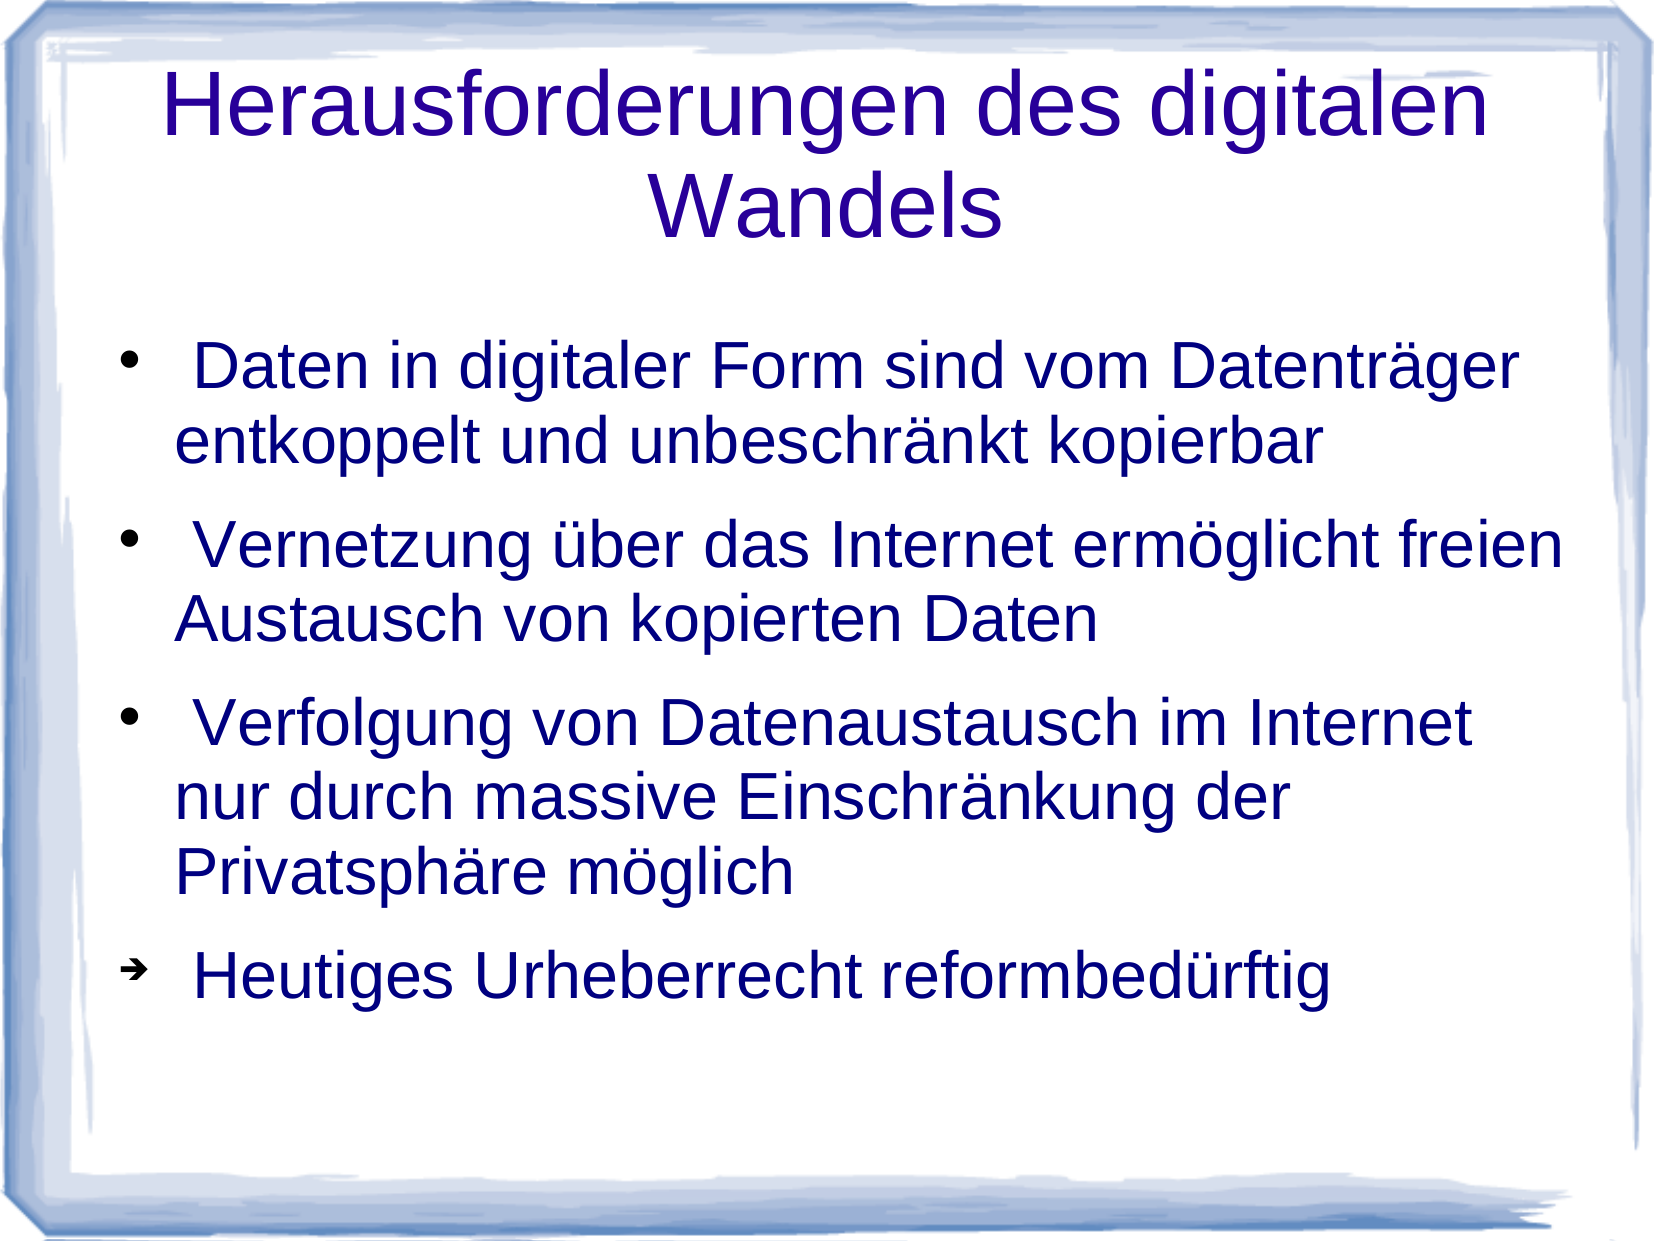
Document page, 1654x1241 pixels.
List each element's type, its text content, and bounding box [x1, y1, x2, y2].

picture [0, 0, 1654, 1241]
list Daten in digitaler Form sind vom Datenträger entkoppelt und unbeschränkt kopierbar Vernetzung über das Internet ermöglicht freien Austausch von kopierten Daten Verfolgung von Datenaustausch im Internet nur durch massive Einschränkung der Privatsphäre möglich Heutiges Urheberrecht reformbedürftig [118, 324, 1571, 1014]
title Herausforderungen des digitalen Wandels [82, 47, 1571, 259]
